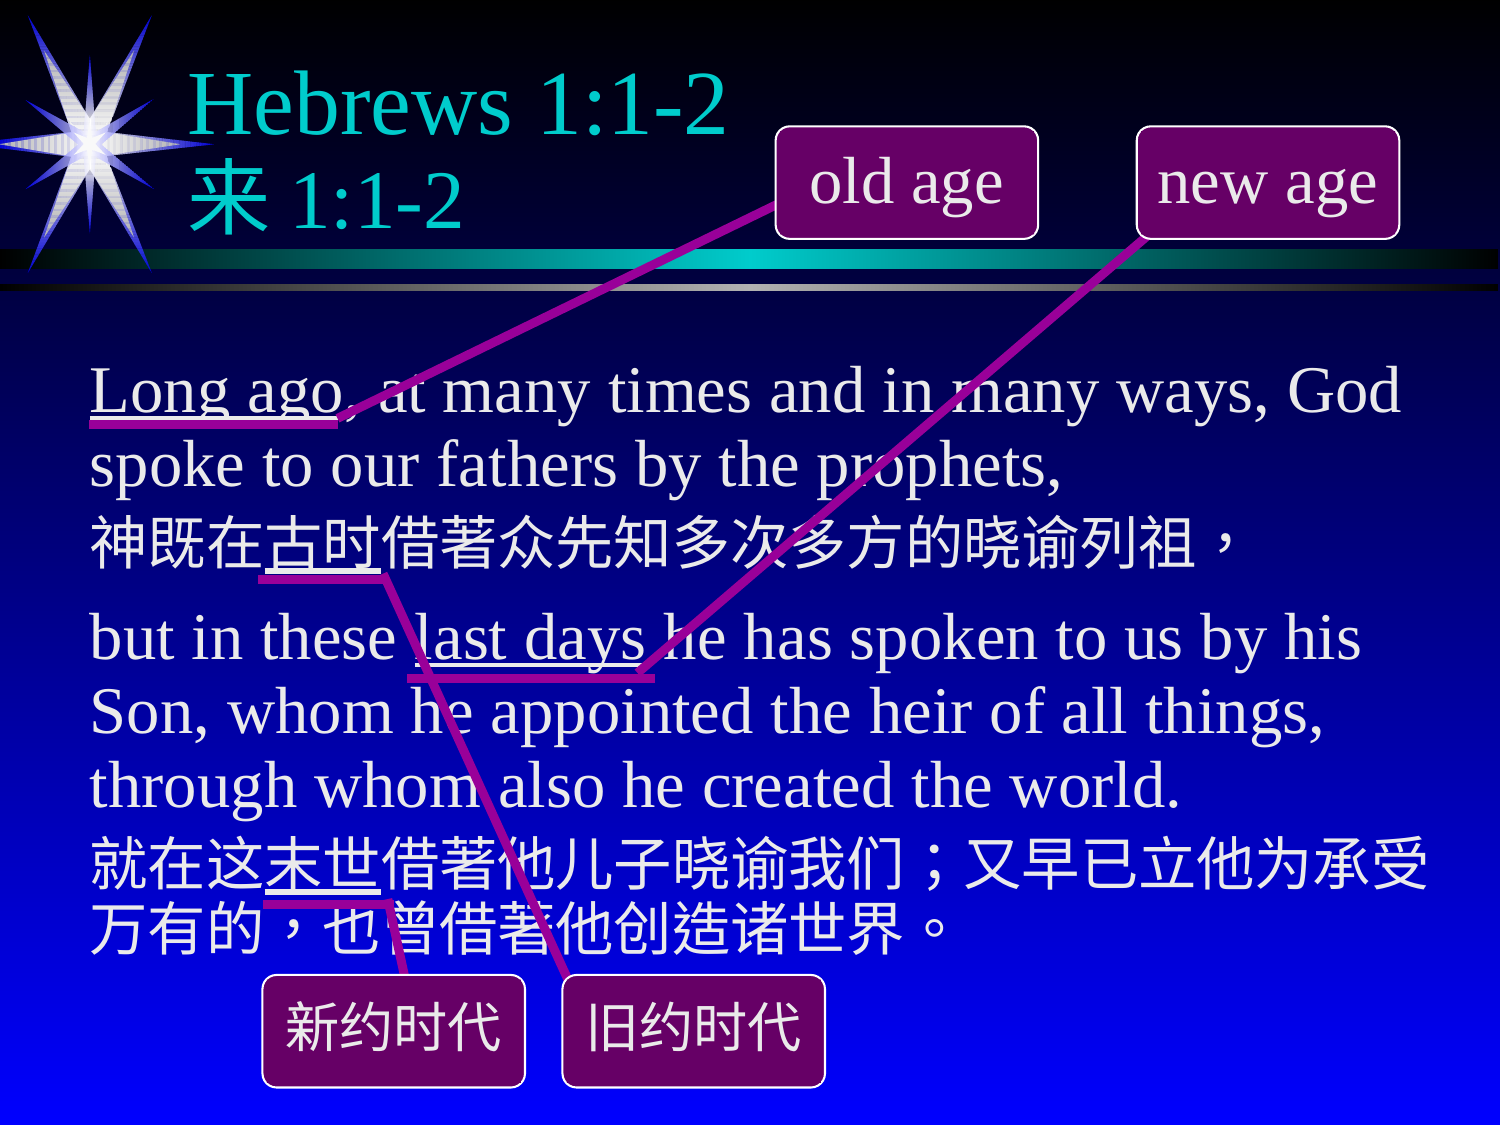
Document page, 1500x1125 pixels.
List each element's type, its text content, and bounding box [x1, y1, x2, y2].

text_box Long ago, at many times and in many ways, God spoke to our fathers by the prophets, 神既在古时借著众先知多次多方的晓谕列祖， but in these last days he has spoken to us by his Son, whom he appointed the heir of all things, through whom also he created the world. 就在这末世借著他儿子晓谕我们；又早已立他为承受万有的，也曾借著他创造诸世界。 [75, 345, 1012, 983]
text_box old age [780, 131, 1035, 235]
text_box 旧约时代 [566, 979, 821, 1083]
title Hebrews 1:1-2 来1:1-2 [187, 53, 1463, 247]
text_box [262, 974, 526, 1088]
text_box [562, 974, 826, 1088]
text_box Long ago, at many times and in many ways, God spoke to our fathers by the prophets, 神既在古时借著众先知多次多方的晓谕列祖， but in these last days he has spoken to us by his Son, whom he appointed the heir of all things, through whom also he created the world. 就在这末世借著他儿子晓谕我们；又早已立他为承受万有的，也曾借著他创造诸世界。 [439, 345, 1463, 983]
text_box new age [1141, 131, 1396, 235]
text_box [1136, 126, 1400, 239]
text_box [775, 126, 1039, 239]
text_box 新约时代 [266, 979, 521, 1083]
